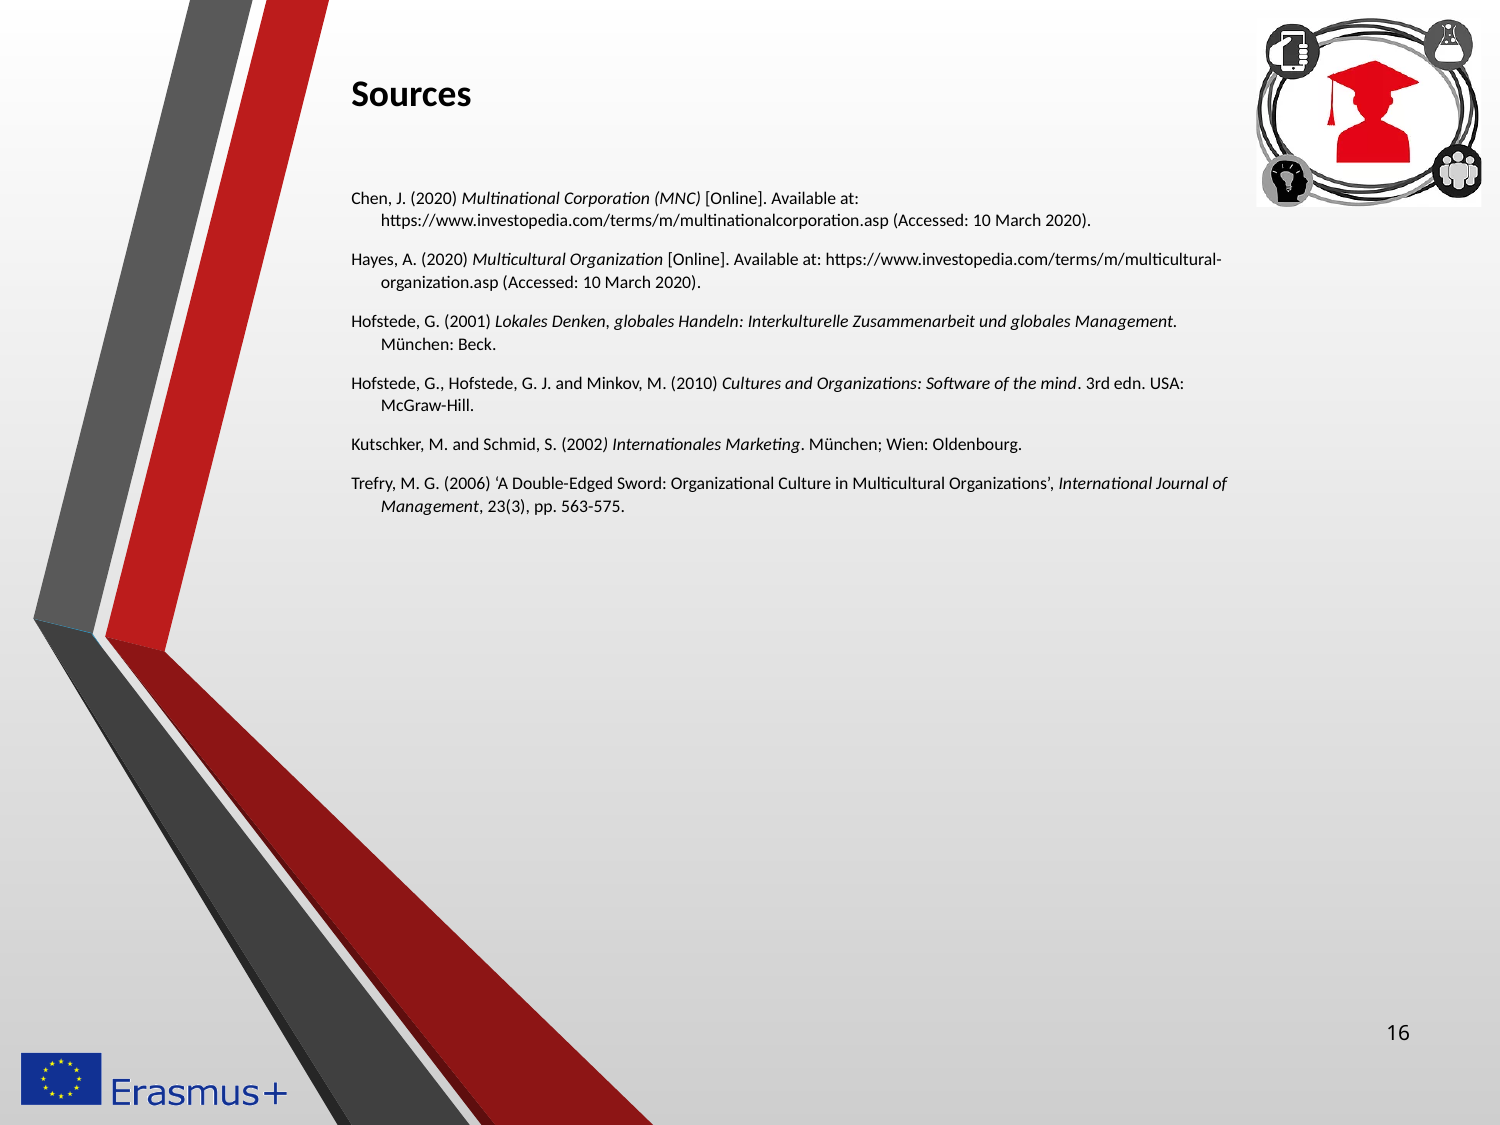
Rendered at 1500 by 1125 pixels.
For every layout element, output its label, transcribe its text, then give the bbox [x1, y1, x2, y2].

slide_number <numer> [1357, 1003, 1425, 1064]
text_box Sources [336, 61, 975, 122]
chart [1258, 19, 1483, 209]
text_box Chen, J. (2020) Multinational Corporation (MNC) [Online]. Available at: https://www.investopedia.com/terms/m/multinationalcorporation.asp (Accessed: 10 March 2020). Hayes, A. (2020) Multicultural Organization [Online]. Available at: https://www.investopedia.com/terms/m/multicultural-organization.asp (Accessed: 10 March 2020). Hofstede, G. (2001) Lokales Denken, globales Handeln: Interkulturelle Zusammenarbeit und globales Management. München: Beck. Hofstede, G., Hofstede, G. J. and Minkov, M. (2010) Cultures and Organizations: Software of the mind. 3rd edn. USA: McGraw-Hill. Kutschker, M. and Schmid, S. (2002) Internationales Marketing. München; Wien: Oldenbourg. Trefry, M. G. (2006) ‘A Double-Edged Sword: Organizational Culture in Multicultural Organizations’, International Journal of Management, 23(3), pp. 563-575. [336, 177, 1258, 524]
picture [1256, 18, 1482, 207]
picture [5, 1037, 302, 1120]
